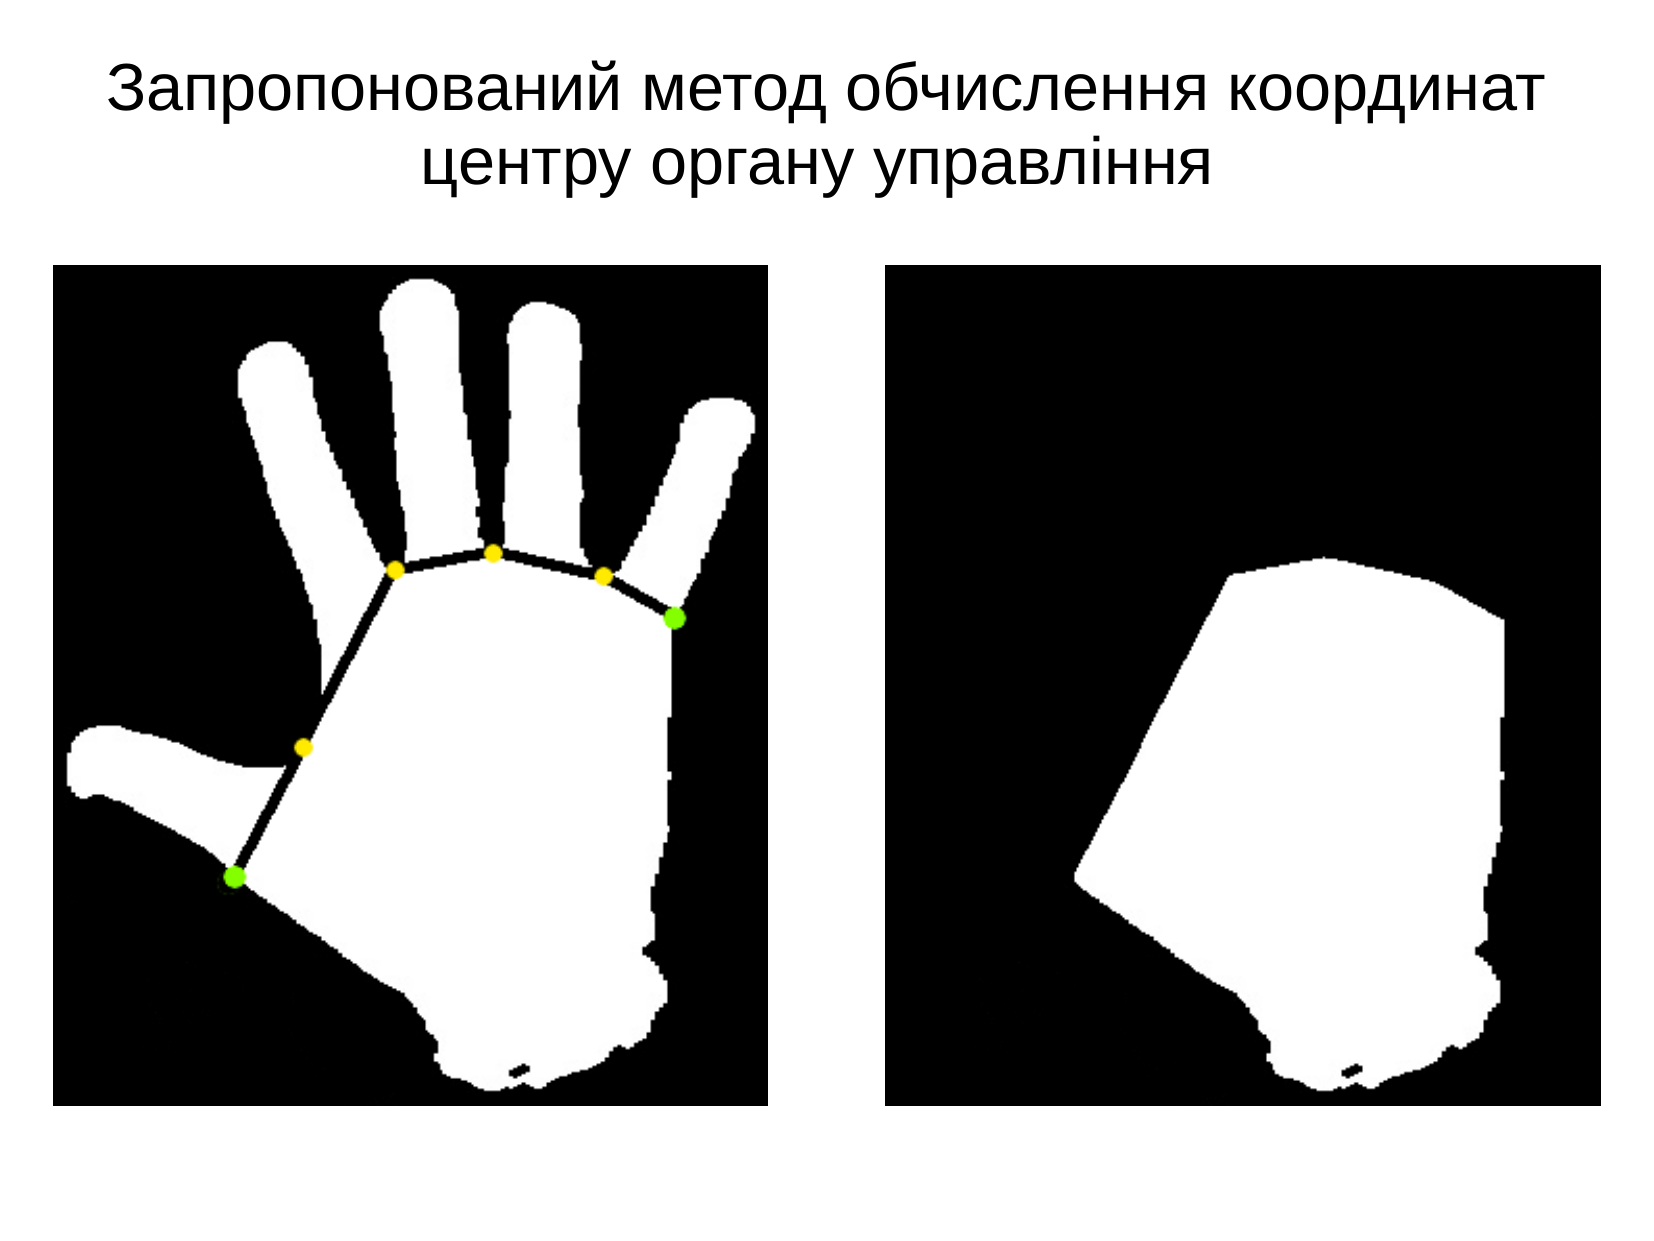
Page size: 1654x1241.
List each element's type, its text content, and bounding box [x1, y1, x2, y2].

picture [885, 265, 1601, 1106]
title Запропонований метод обчислення координат центру органу управління [82, 49, 1571, 257]
picture [53, 265, 768, 1106]
